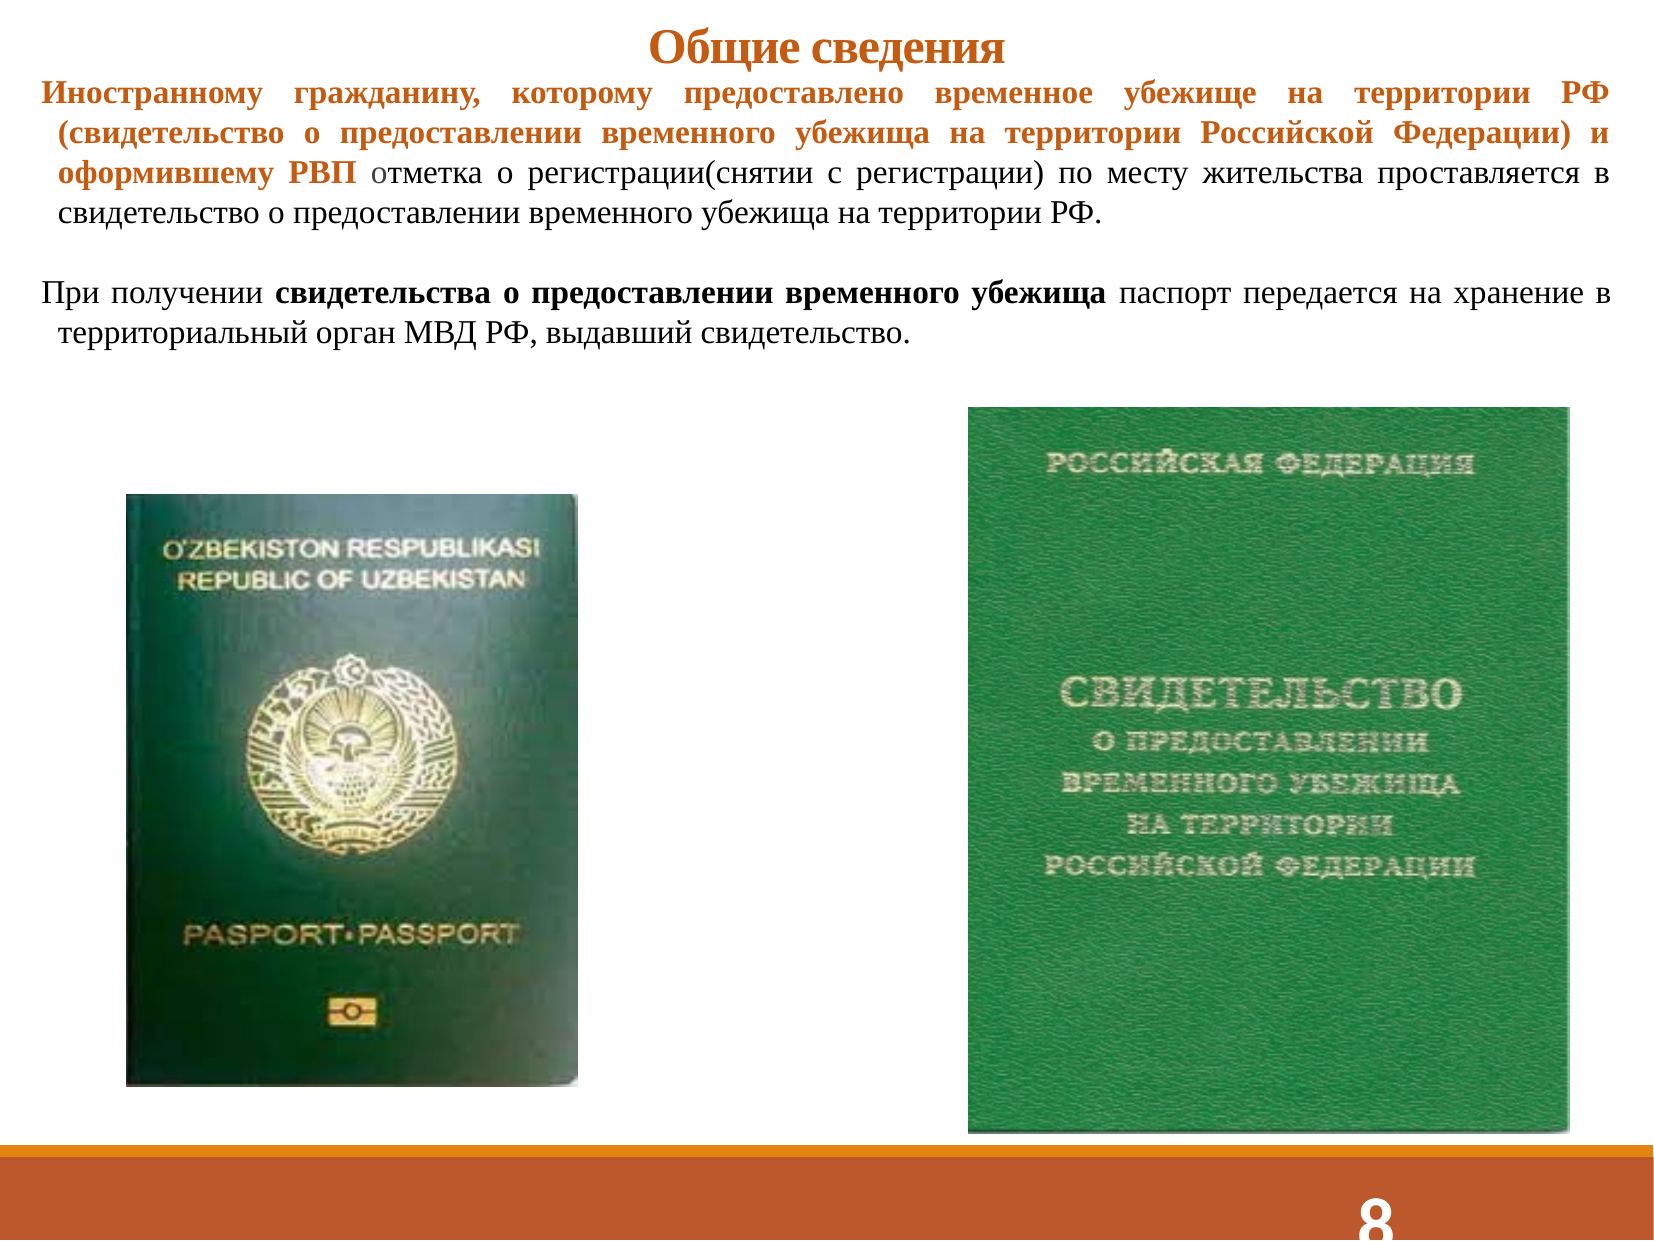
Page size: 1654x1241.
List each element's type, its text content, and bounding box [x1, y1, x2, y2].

text_box [1342, 1168, 1521, 1235]
title Общие сведения [29, 15, 1625, 76]
picture [968, 407, 1570, 1134]
picture [126, 494, 578, 1087]
list Иностранному гражданину, которому предоставлено временное убежище на территории РФ (свидетельство о предоставлении временного убежища на территории Российской Федерации) и оформившему РВП отметка о регистрации(снятии с регистрации) по месту жительства проставляется в свидетельство о предоставлении временного убежища на территории РФ. При получении свидетельства о предоставлении временного убежища паспорт передается на хранение в территориальный орган МВД РФ, выдавший свидетельство. [29, 63, 1613, 1112]
